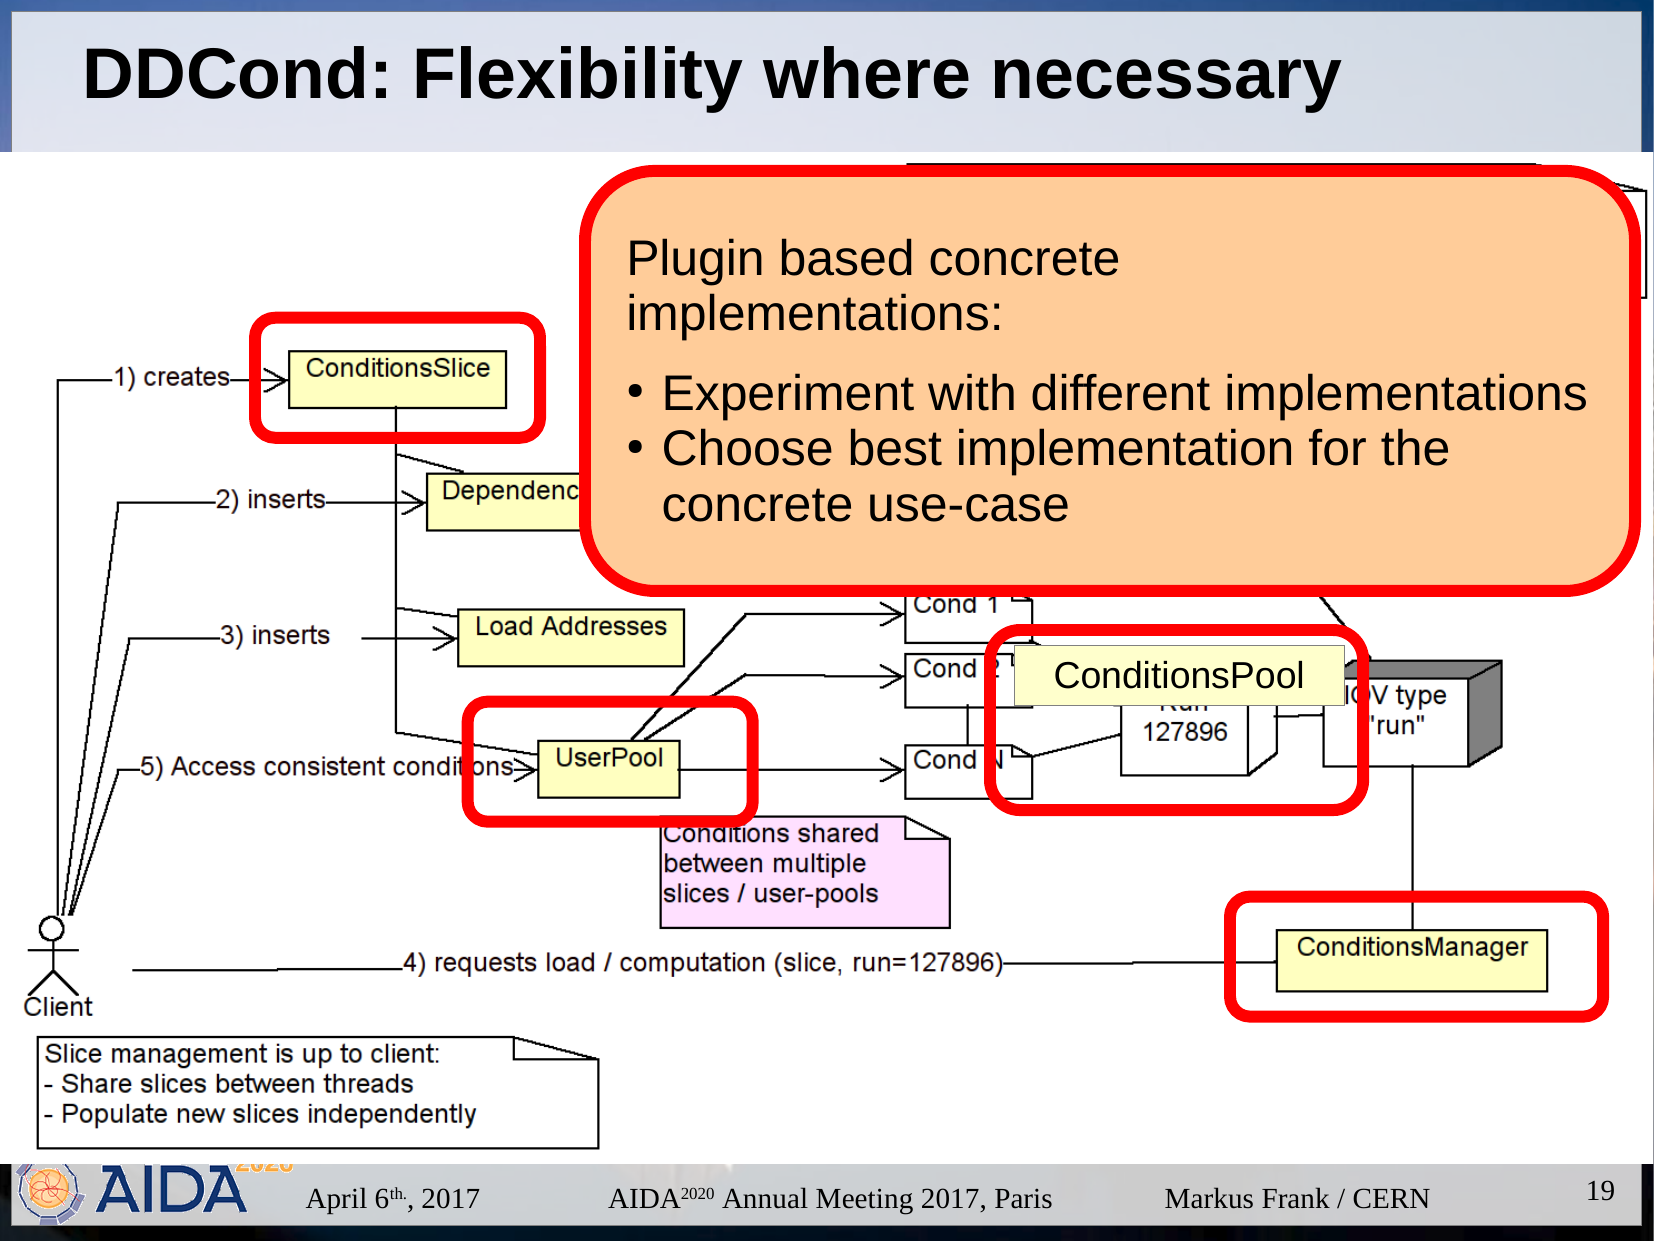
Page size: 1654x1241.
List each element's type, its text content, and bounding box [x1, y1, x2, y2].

picture [0, 0, 1654, 1241]
title DDCond: Flexibility where necessary [82, 0, 1536, 152]
text_box ConditionsPool [1014, 645, 1345, 706]
text_box Plugin based concrete implementations: Experiment with different implementations Choose best implementation for the concrete use-case [585, 170, 1636, 591]
